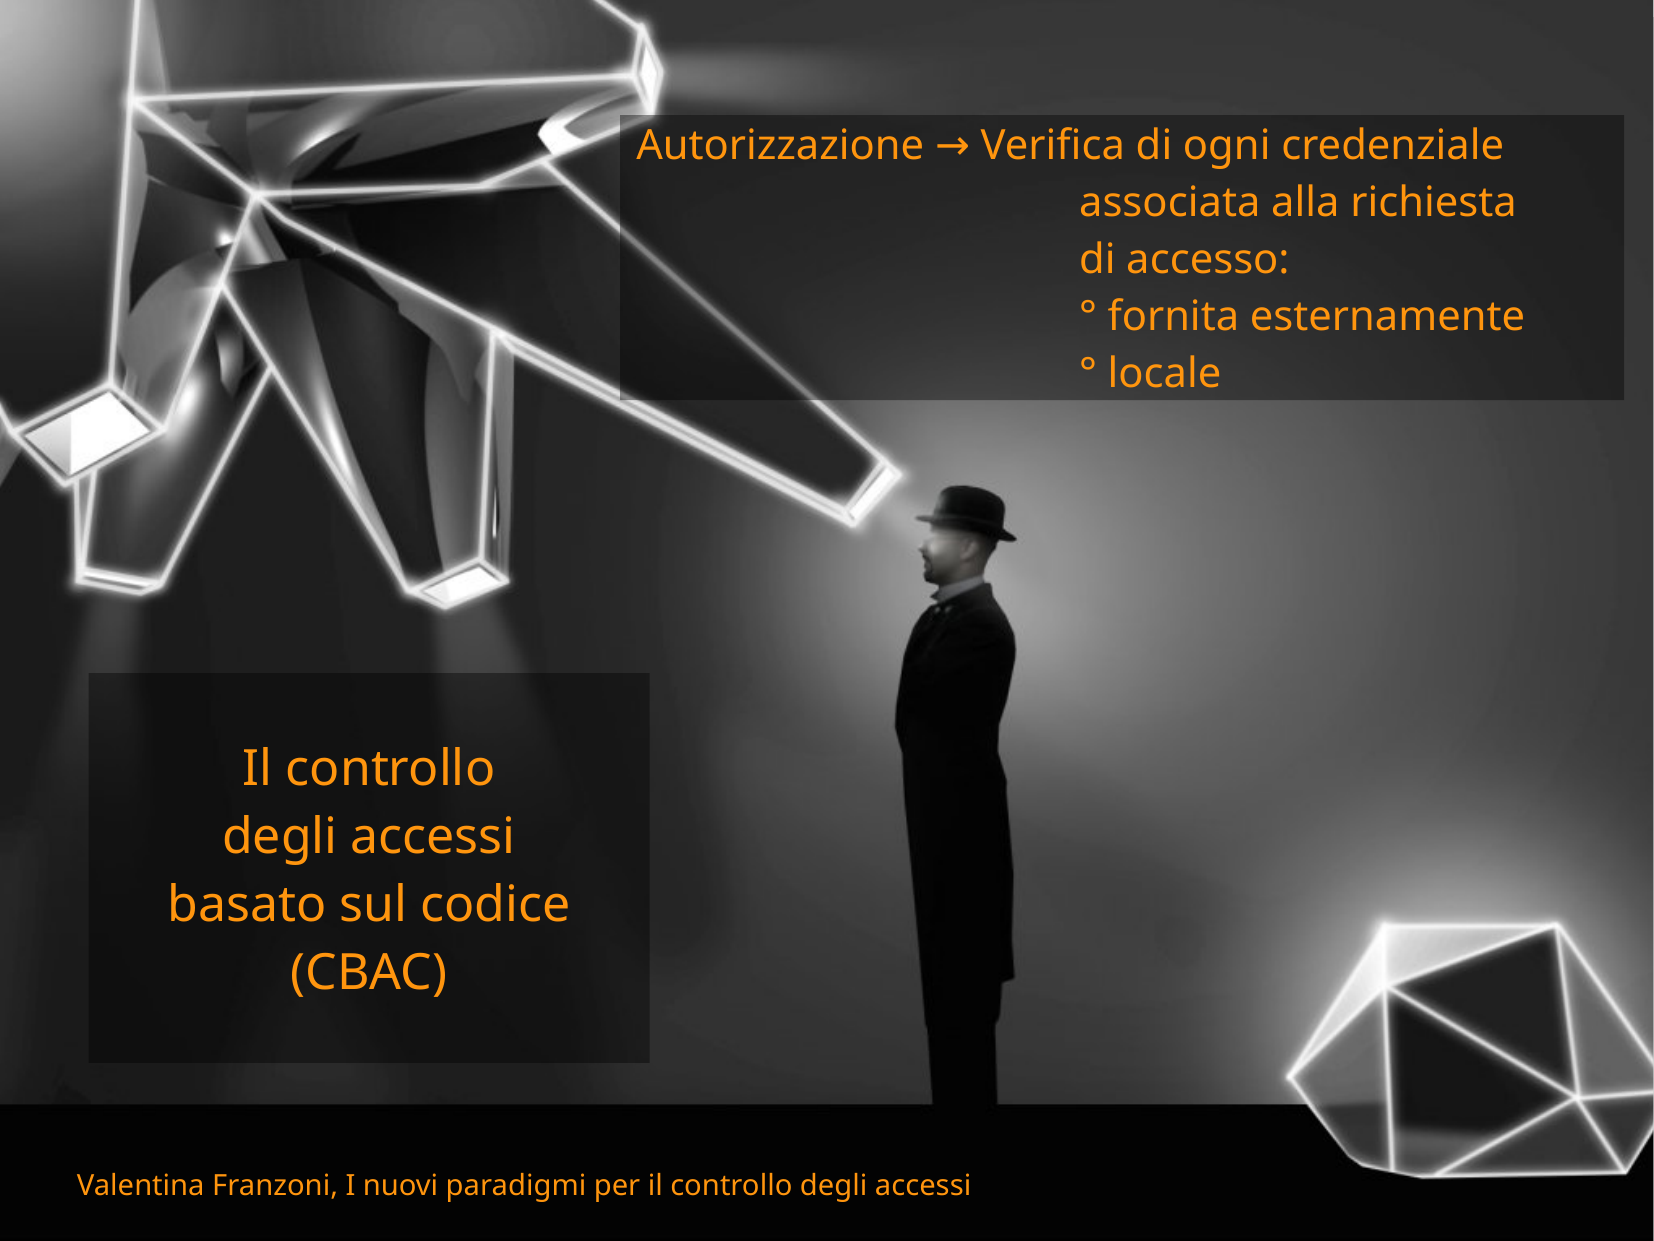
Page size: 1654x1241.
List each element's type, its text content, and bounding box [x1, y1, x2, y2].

title Il controllo degli accessi basato sul codice (CBAC) [88, 673, 650, 1063]
picture [0, 0, 1654, 1241]
title Autorizzazione → Verifica di ogni credenziale associata alla richiesta di accesso: ° fornita esternamente ° locale [620, 131, 1625, 384]
title Valentina Franzoni, I nuovi paradigmi per il controllo degli accessi [76, 1139, 1465, 1229]
